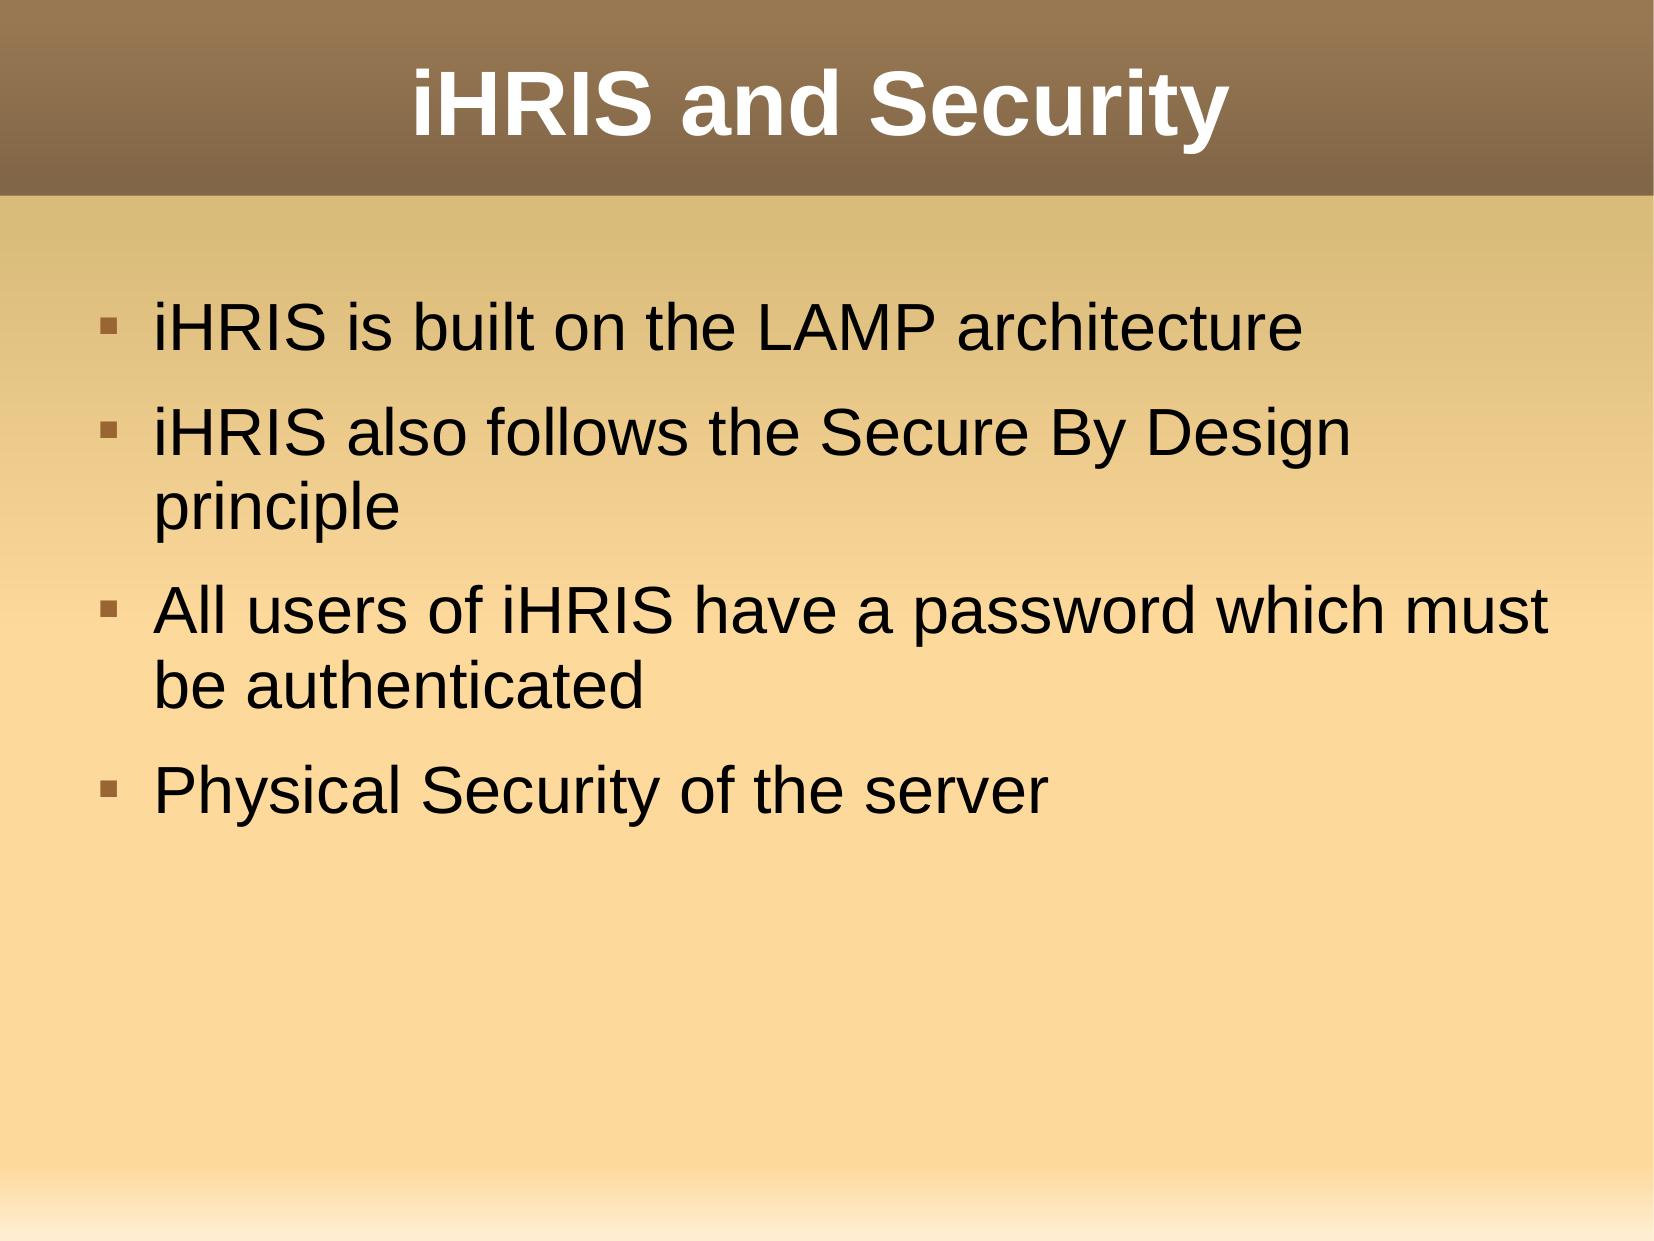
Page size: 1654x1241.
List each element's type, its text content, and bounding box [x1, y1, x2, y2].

title iHRIS and Security [76, 7, 1565, 200]
picture [0, 0, 1654, 1241]
list iHRIS is built on the LAMP architecture iHRIS also follows the Secure By Design principle All users of iHRIS have a password which must be authenticated Physical Security of the server [82, 290, 1571, 1094]
